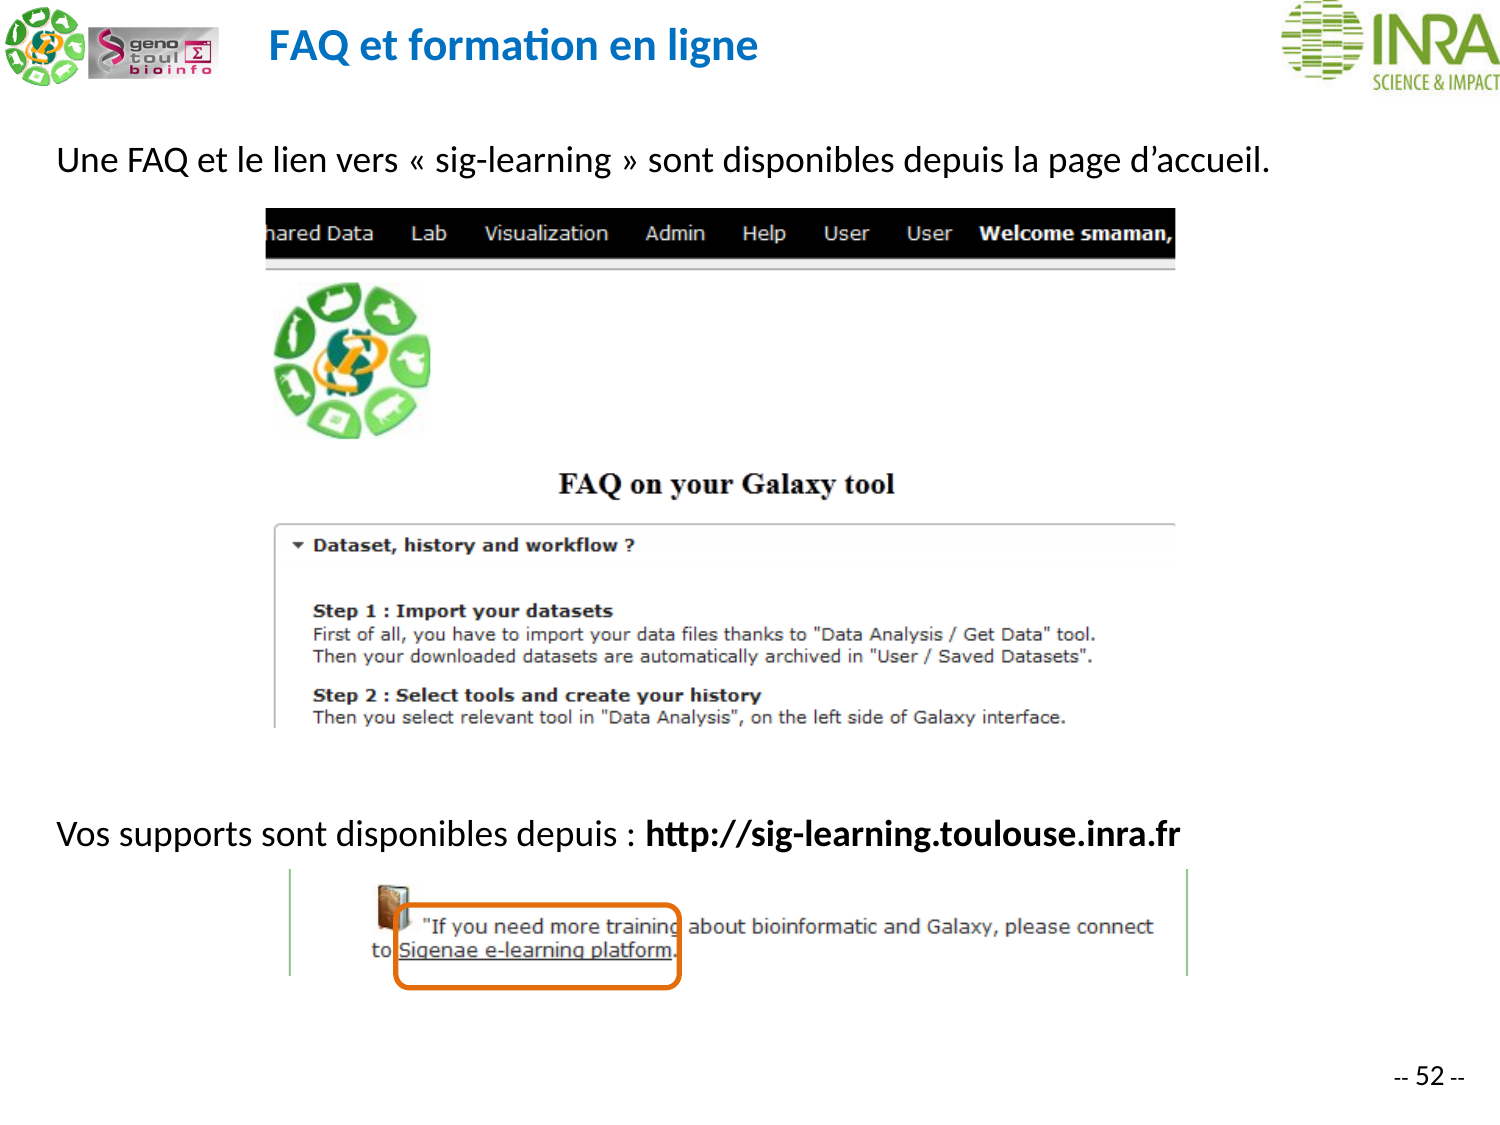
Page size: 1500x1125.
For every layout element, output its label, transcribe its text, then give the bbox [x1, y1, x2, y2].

picture [1281, 0, 1500, 110]
picture [5, 7, 85, 86]
text_box Vos supports sont disponibles depuis : http://sig-learning.toulouse.inra.fr [41, 811, 1234, 863]
text_box FAQ et formation en ligne [253, 19, 1424, 90]
picture [265, 208, 1176, 728]
picture [399, 908, 676, 976]
picture [88, 27, 219, 79]
picture [277, 869, 1199, 976]
text_box Une FAQ et le lien vers « sig-learning » sont disponibles depuis la page d’accueil. [41, 137, 1341, 190]
